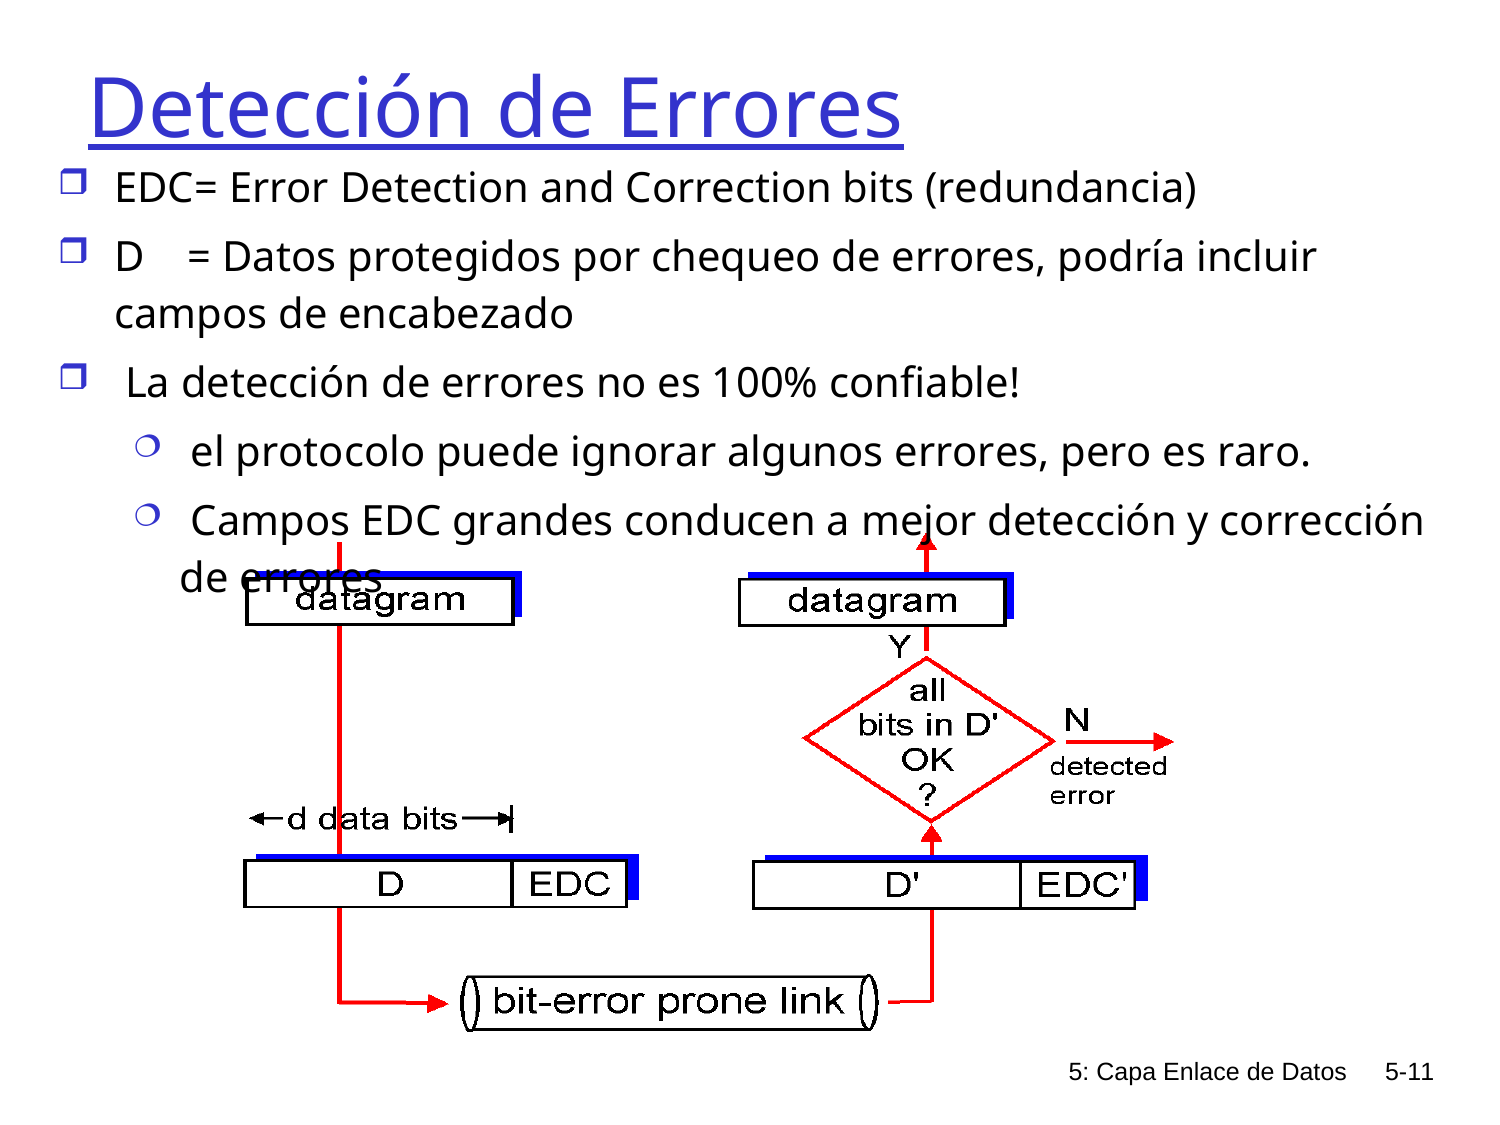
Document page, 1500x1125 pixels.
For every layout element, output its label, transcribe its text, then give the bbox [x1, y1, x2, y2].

picture [243, 976, 1174, 1043]
title Detección de Errores [87, 23, 1426, 157]
list EDC= Error Detection and Correction bits (redundancia) D = Datos protegidos por chequeo de errores, podría incluir campos de encabezado La detección de errores no es 100% confiable! el protocolo puede ignorar algunos errores, pero es raro. Campos EDC grandes conducen a mejor detección y corrección de errores [57, 157, 1471, 976]
